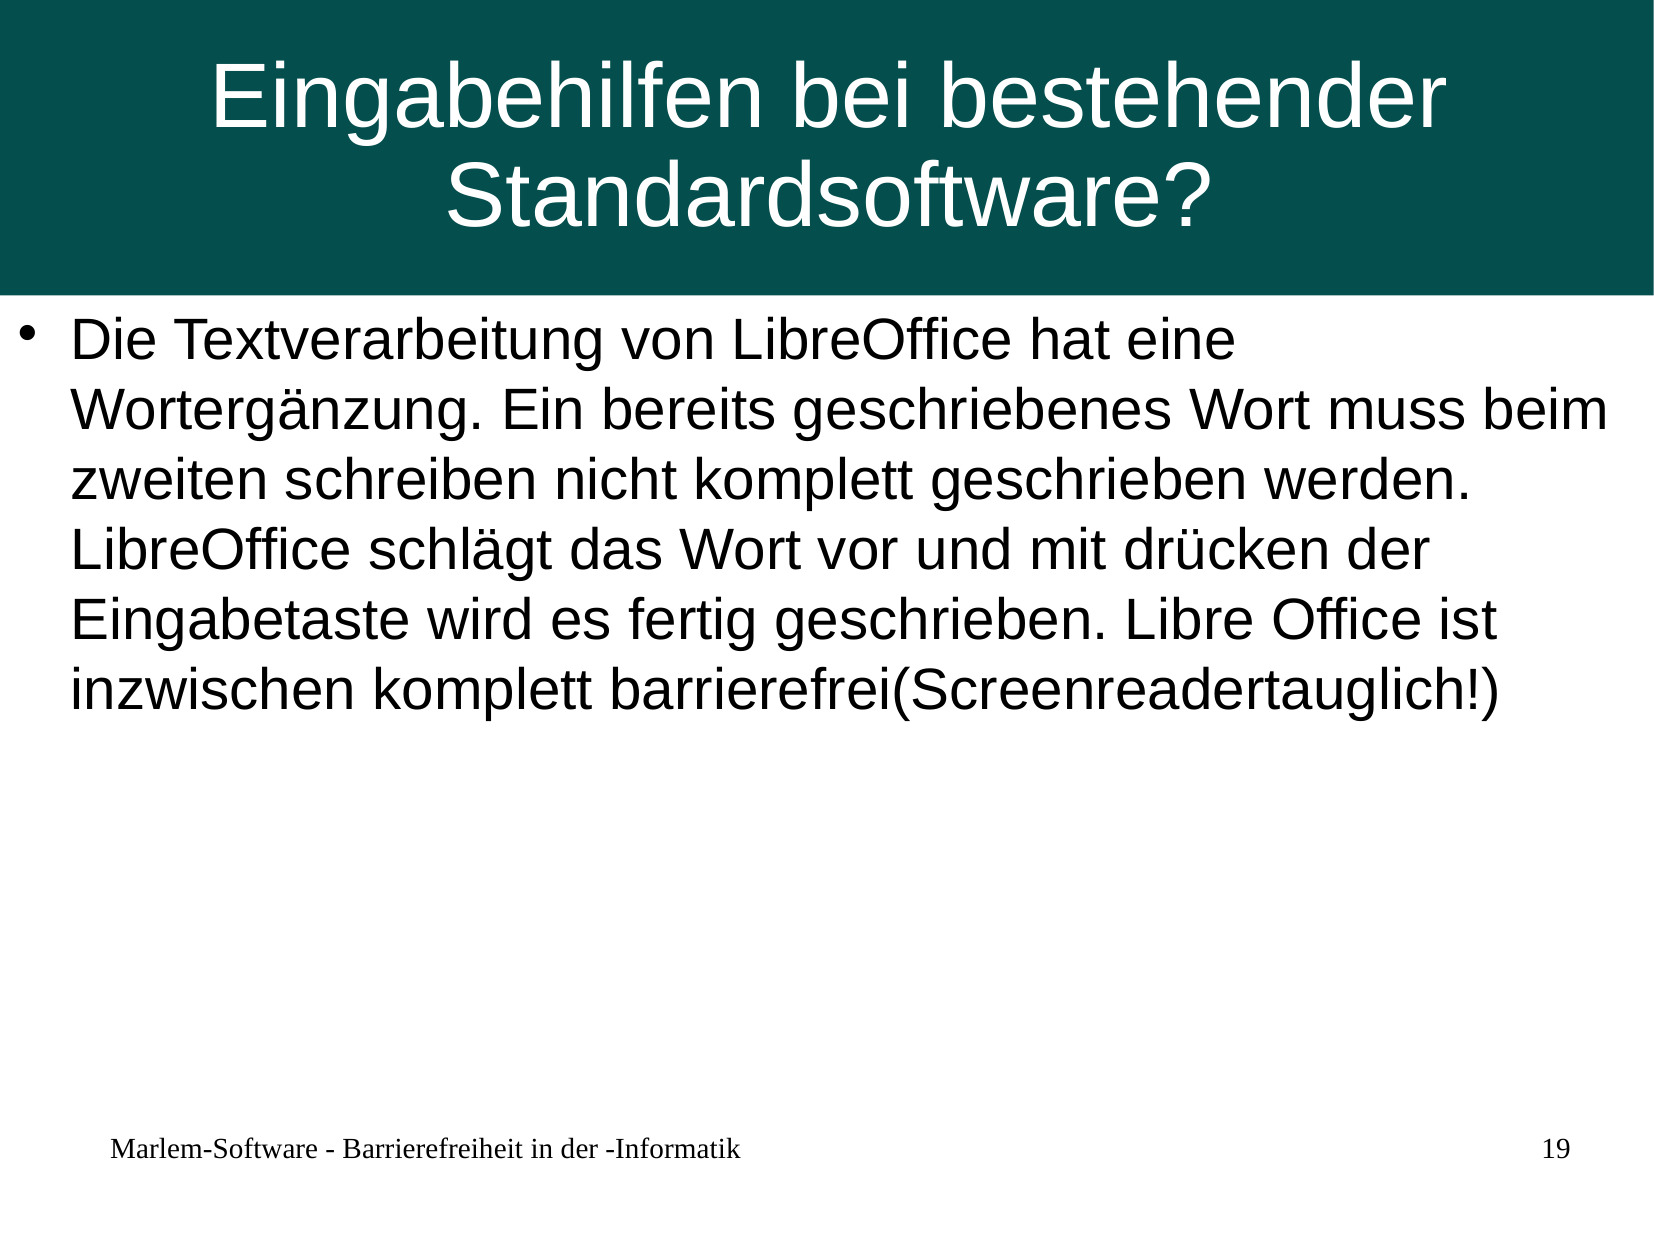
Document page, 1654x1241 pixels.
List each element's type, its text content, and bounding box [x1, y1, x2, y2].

title Eingabehilfen bei bestehender Standardsoftware? [0, 0, 1654, 296]
list Die Textverarbeitung von LibreOffice hat eine Wortergänzung. Ein bereits geschriebenes Wort muss beim zweiten schreiben nicht komplett geschrieben werden. LibreOffice schlägt das Wort vor und mit drücken der Eingabetaste wird es fertig geschrieben. Libre Office ist inzwischen komplett barrierefrei(Screenreadertauglich!) [0, 301, 1654, 1069]
